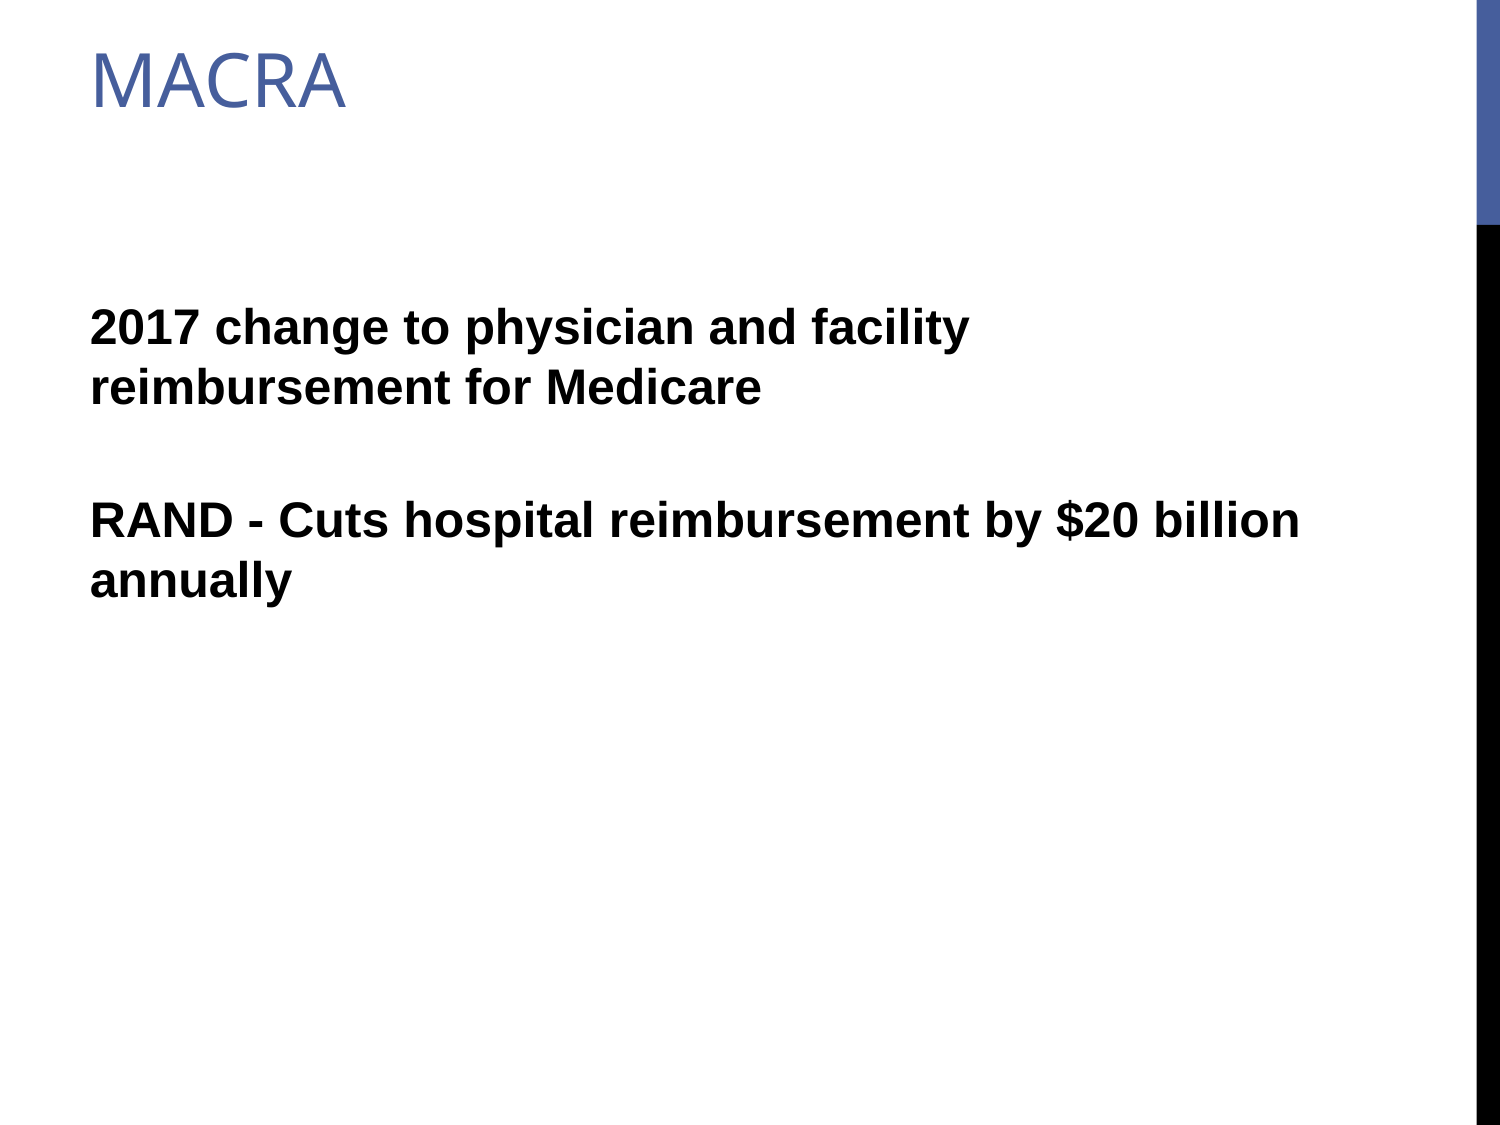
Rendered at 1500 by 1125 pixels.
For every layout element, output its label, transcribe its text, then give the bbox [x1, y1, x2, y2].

list 2017 change to physician and facility reimbursement for Medicare RAND - Cuts hospital reimbursement by $20 billion annually [75, 287, 1325, 1005]
title MACRA [75, 25, 1025, 250]
